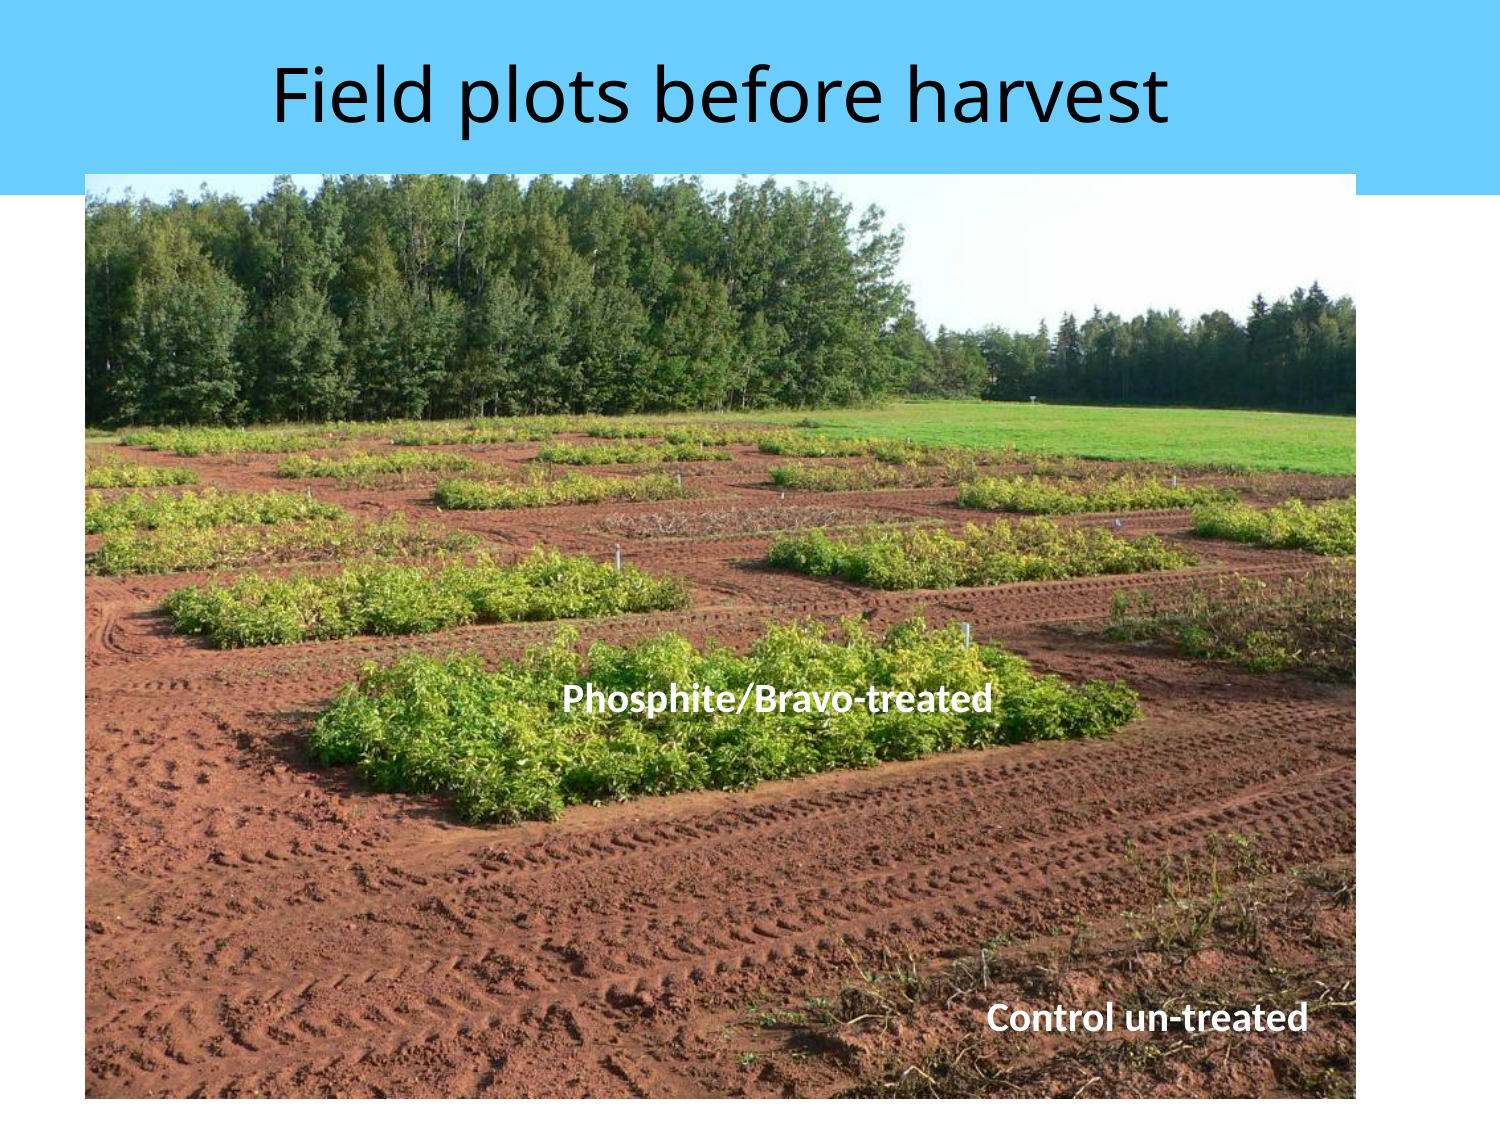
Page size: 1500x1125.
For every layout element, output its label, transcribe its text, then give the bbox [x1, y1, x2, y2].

text_box Control un-treated [971, 981, 1328, 1048]
picture [85, 174, 1356, 1099]
title Field plots before harvest [113, 39, 1328, 174]
text_box Phosphite/Bravo-treated [547, 663, 1013, 730]
